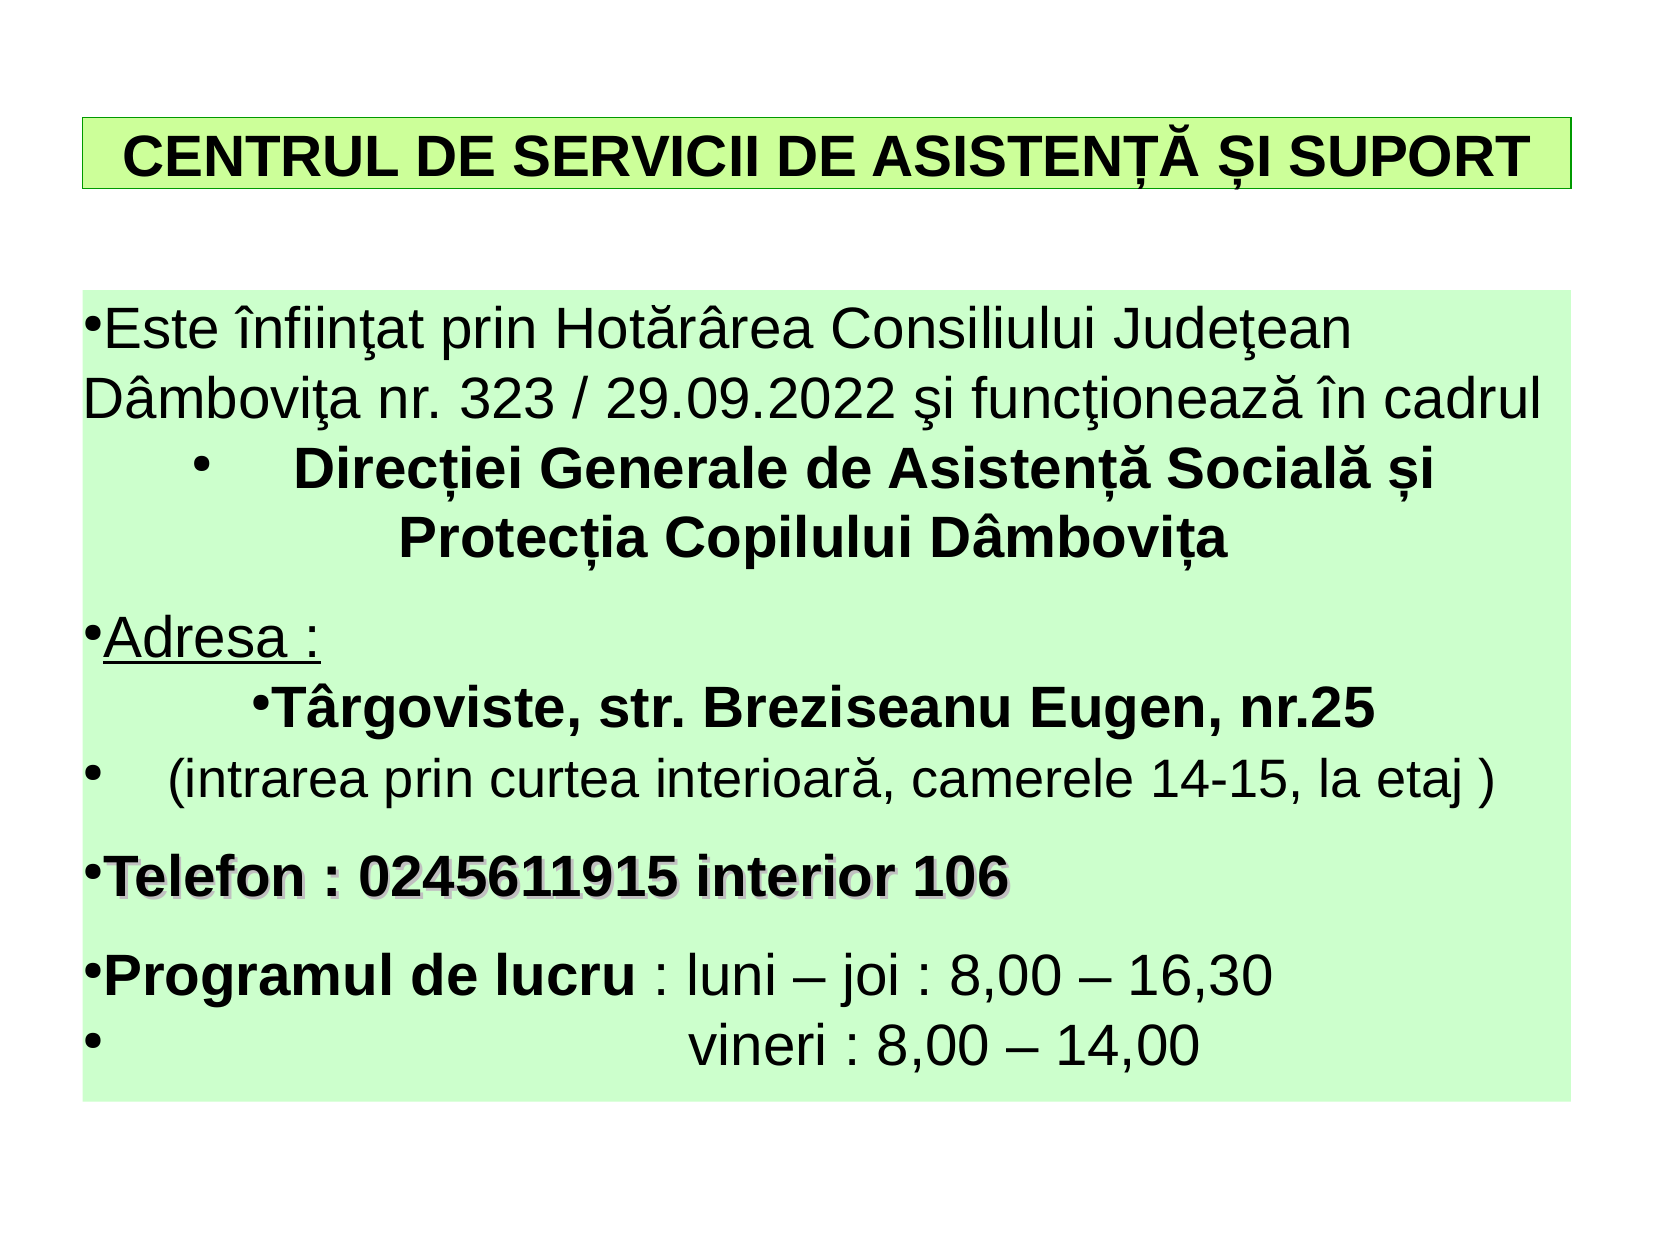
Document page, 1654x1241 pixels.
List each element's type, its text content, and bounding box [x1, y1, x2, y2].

list Este înfiinţat prin Hotărârea Consiliului Judeţean Dâmboviţa nr. 323 / 29.09.2022 şi funcţionează în cadrul Direcției Generale de Asistență Socială și Protecția Copilului Dâmbovița Adresa : Târgoviste, str. Breziseanu Eugen, nr.25 (intrarea prin curtea interioară, camerele 14-15, la etaj ) Telefon : 0245611915 interior 106 Programul de lucru : luni – joi : 8,00 – 16,30 vineri : 8,00 – 14,00 [82, 290, 1571, 1102]
title CENTRUL DE SERVICII DE ASISTENȚĂ ȘI SUPORT [82, 117, 1571, 189]
